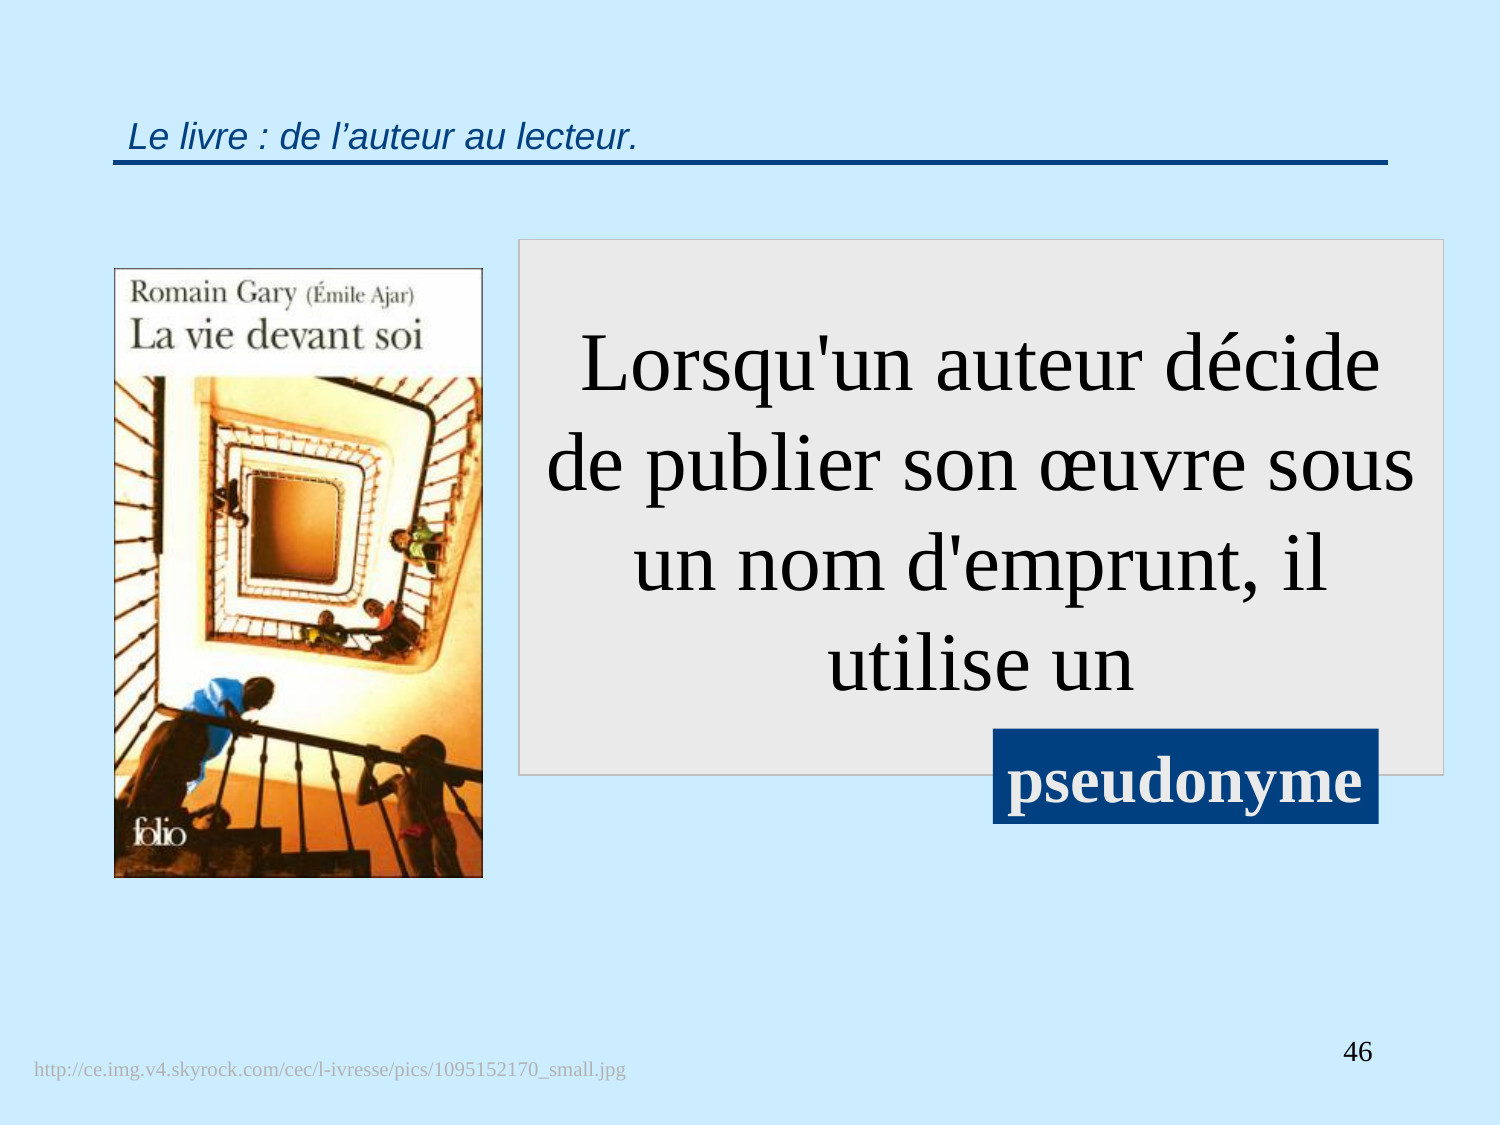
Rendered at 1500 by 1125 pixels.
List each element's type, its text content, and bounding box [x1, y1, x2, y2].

title Lorsqu'un auteur décide de publier son œuvre sous un nom d'emprunt, il utilise un [519, 239, 1444, 776]
picture [114, 268, 483, 878]
text_box http://ce.img.v4.skyrock.com/cec/l-ivresse/pics/1095152170_small.jpg [19, 1047, 697, 1089]
text_box Le livre : de l’auteur au lecteur. [113, 104, 655, 160]
text_box pseudonyme [992, 728, 1379, 824]
